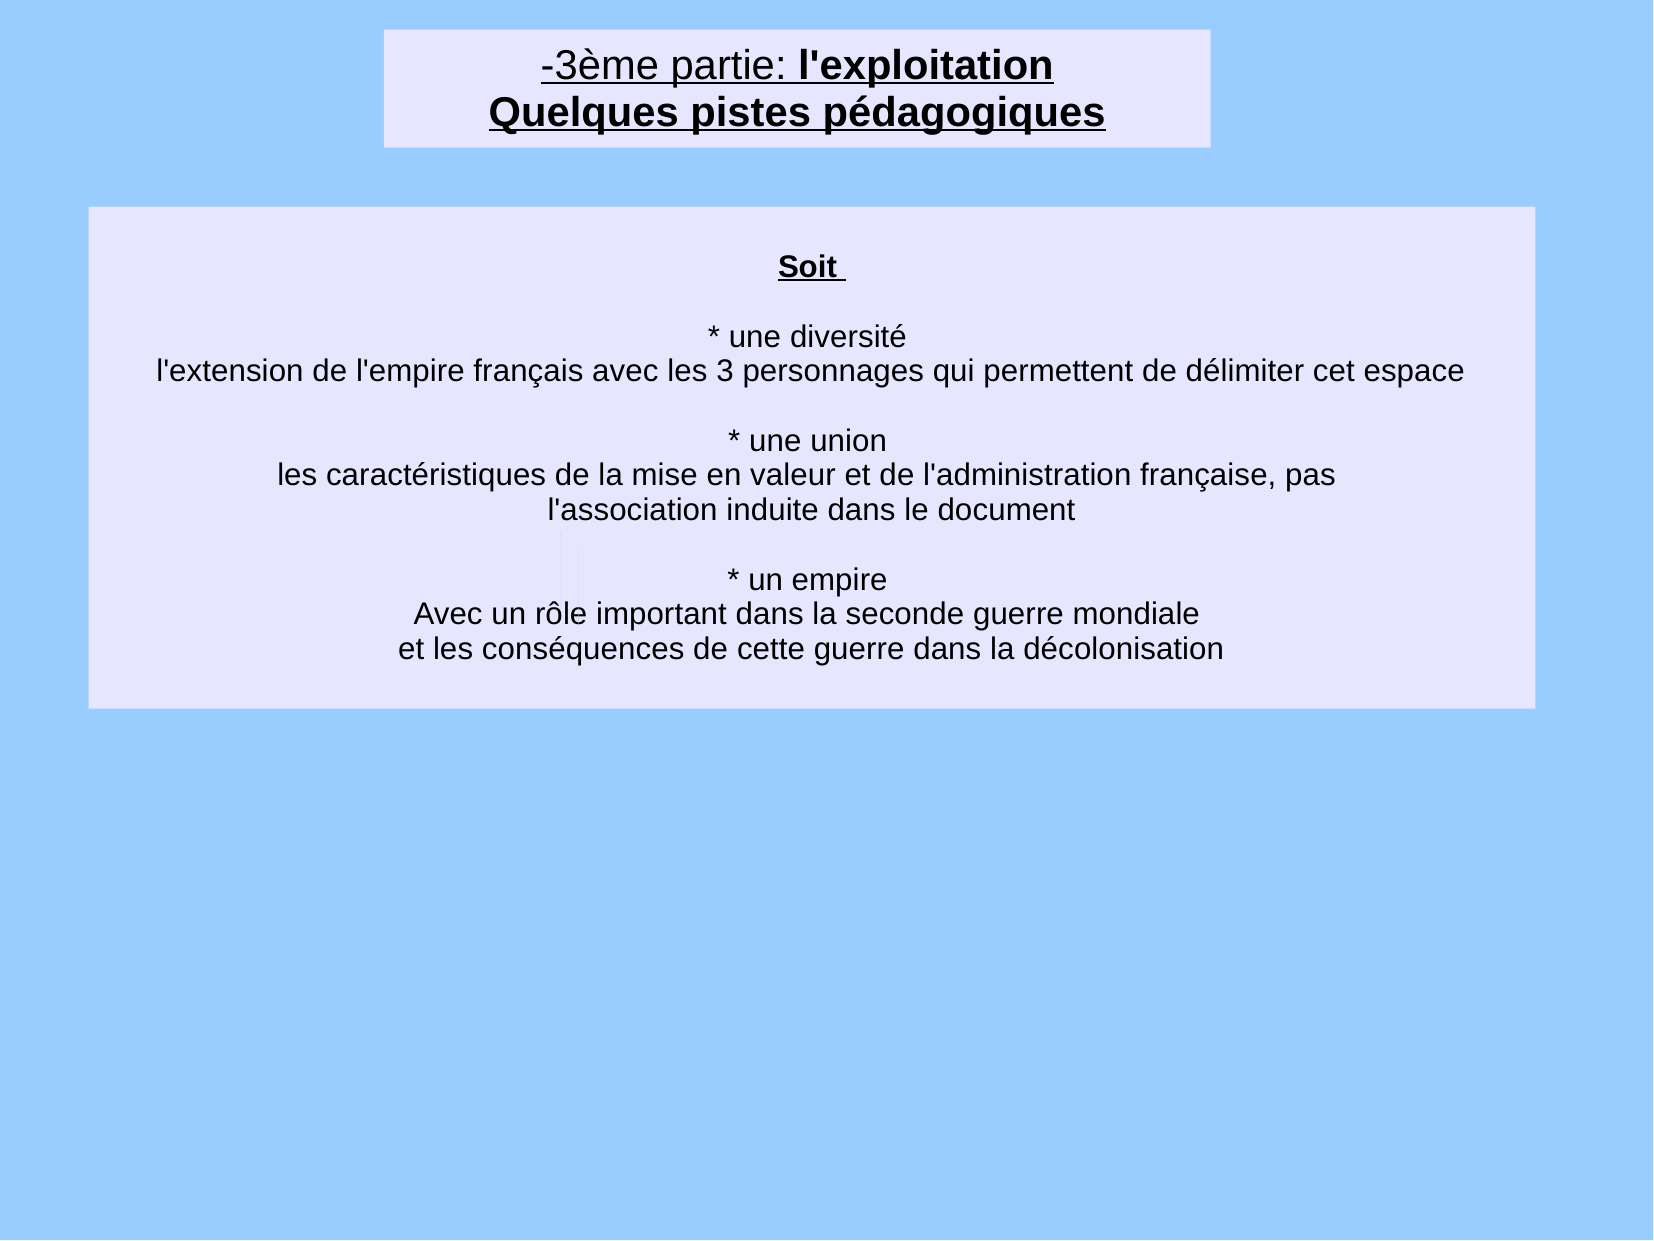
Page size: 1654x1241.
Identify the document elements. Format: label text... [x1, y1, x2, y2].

text_box -3ème partie: l'exploitation Quelques pistes pédagogiques [383, 29, 1211, 148]
text_box Soit * une diversité l'extension de l'empire français avec les 3 personnages qui permettent de délimiter cet espace * une union les caractéristiques de la mise en valeur et de l'administration française, pas l'association induite dans le document * un empire Avec un rôle important dans la seconde guerre mondiale et les conséquences de cette guerre dans la décolonisation [88, 206, 1536, 709]
text_box [0, 0, 1654, 1241]
